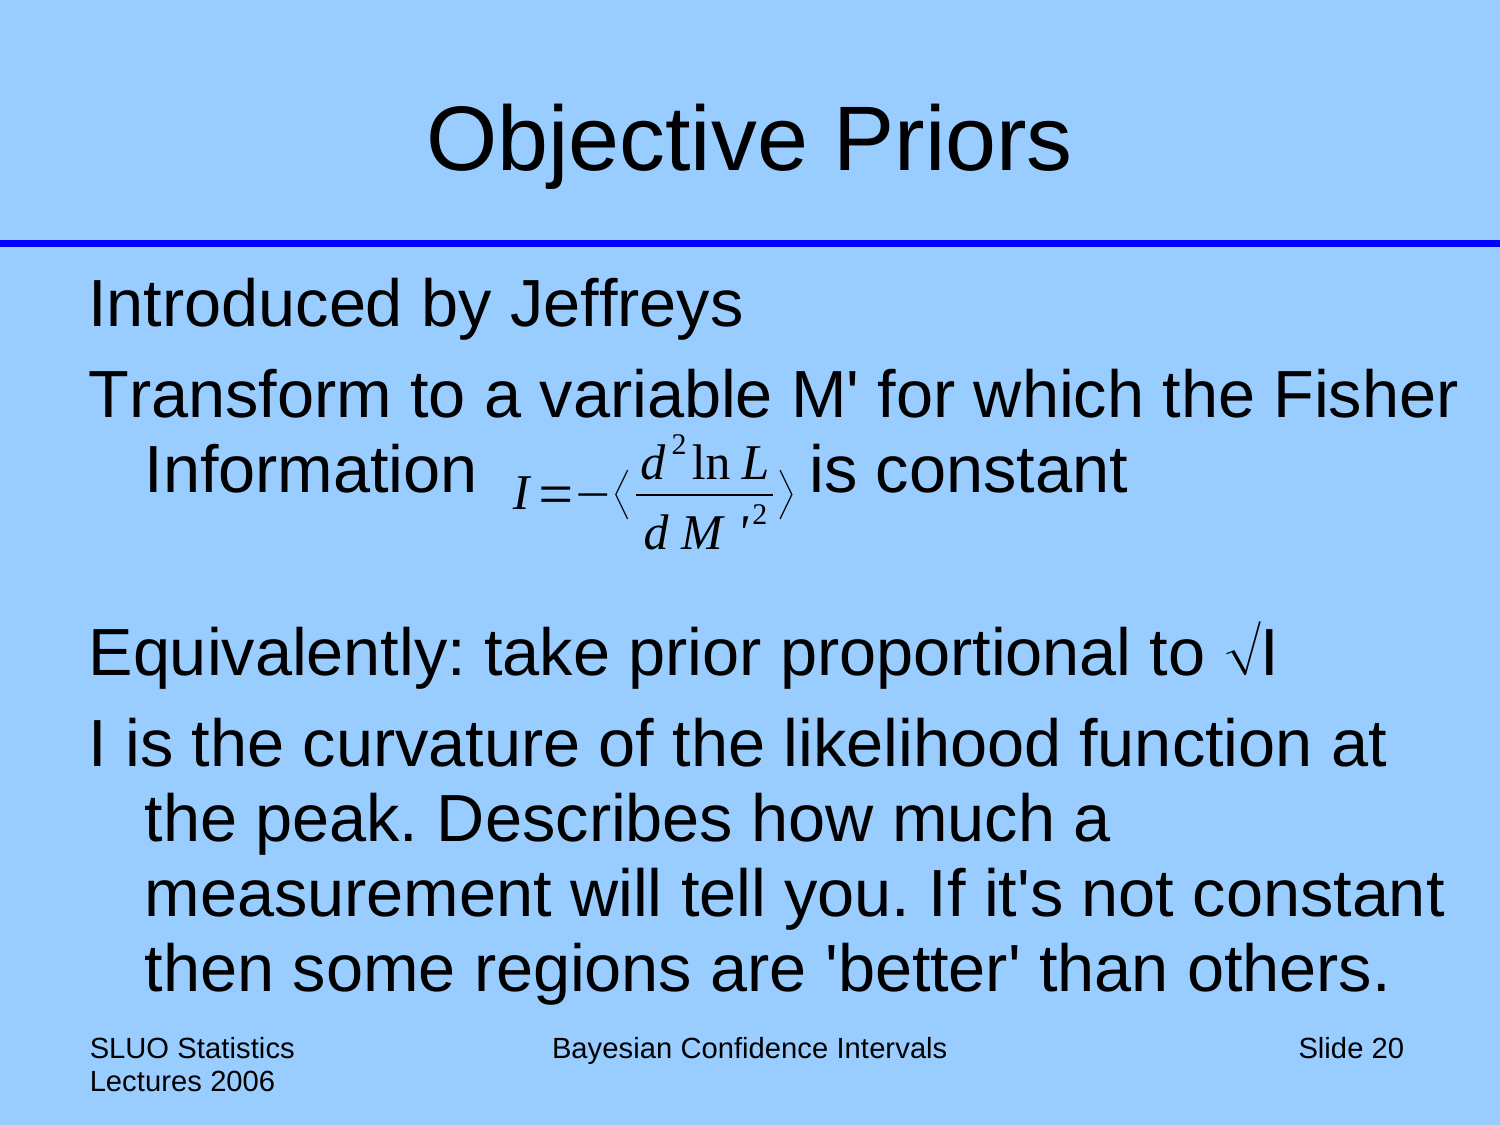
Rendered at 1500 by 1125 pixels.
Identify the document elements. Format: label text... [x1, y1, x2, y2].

title Objective Priors [75, 45, 1426, 233]
list Introduced by Jeffreys Transform to a variable M' for which the Fisher Information is constant Equivalently: take prior proportional to I I is the curvature of the likelihood function at the peak. Describes how much a measurement will tell you. If it's not constant then some regions are 'better' than others. [88, 265, 1477, 1013]
chart [501, 427, 802, 562]
